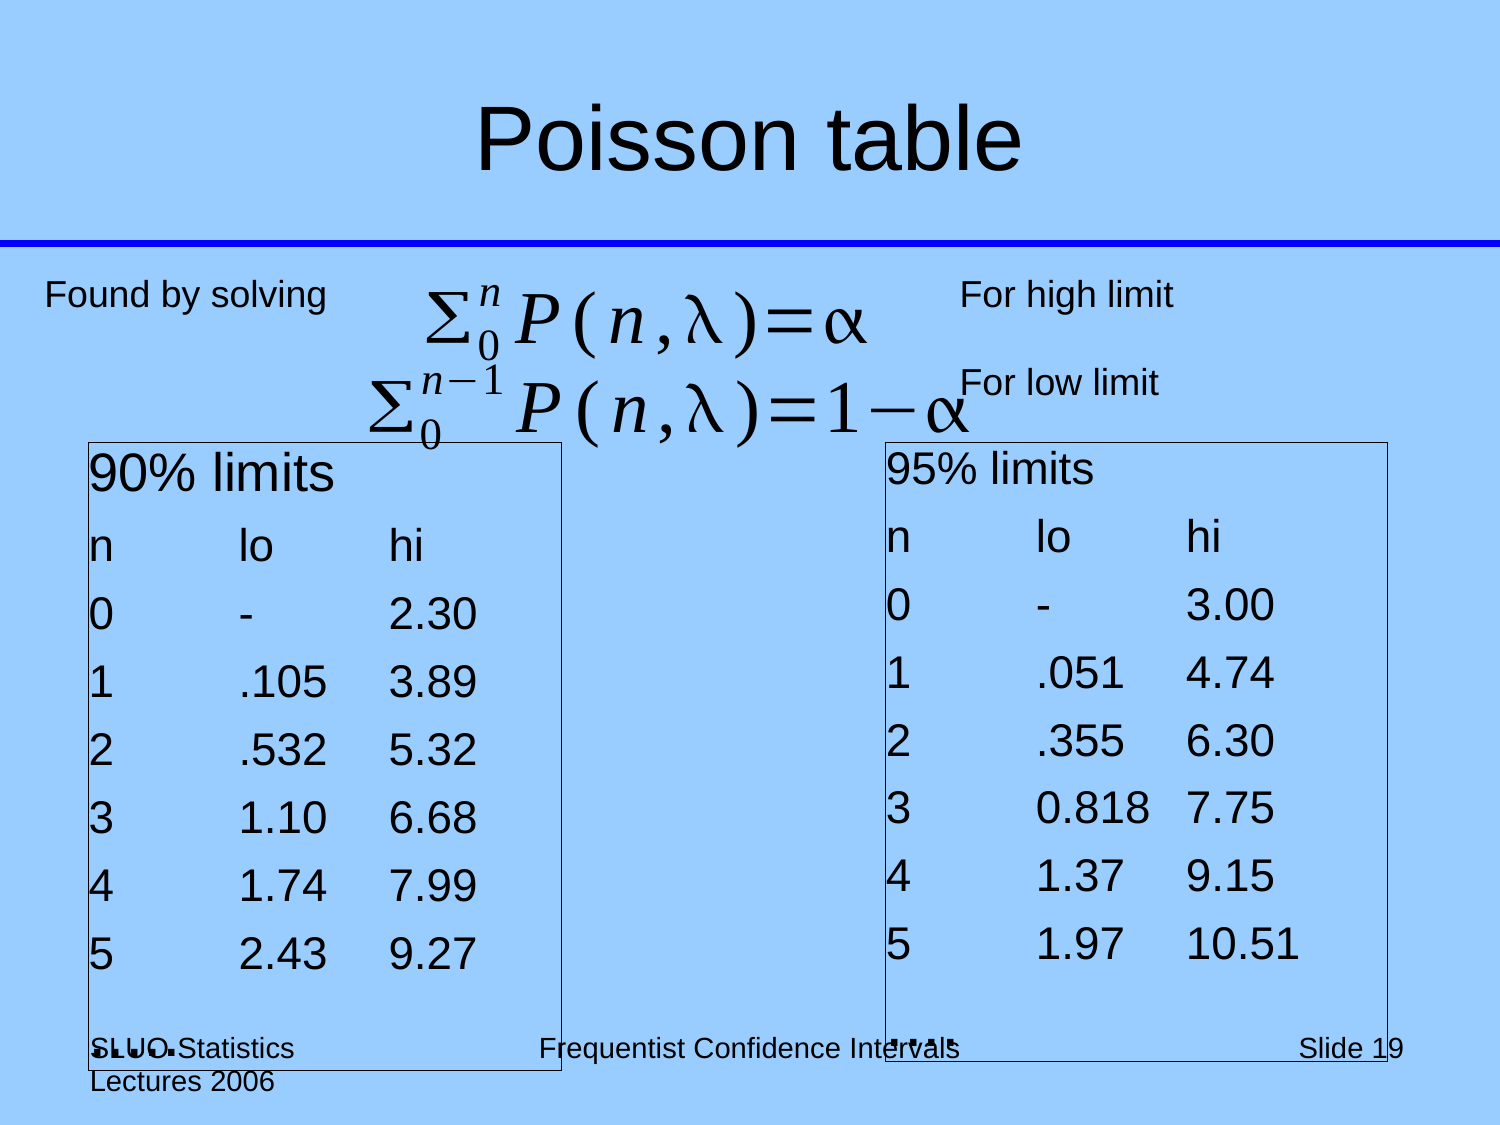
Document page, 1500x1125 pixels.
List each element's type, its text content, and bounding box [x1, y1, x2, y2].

chart [355, 265, 976, 460]
text_box Found by solving [29, 265, 384, 323]
title Poisson table [75, 45, 1426, 233]
list 90% limits n lo hi 0 - 2.30 1 .105 3.89 2 .532 5.32 3 1.10 6.68 4 1.74 7.99 5 2.43 9.27 ..... [88, 442, 562, 1069]
text_box For low limit [976, 354, 1300, 412]
list 95% limits n lo hi 0 - 3.00 1 .051 4.74 2 .355 6.30 3 0.818 7.75 4 1.37 9.15 5 1.97 10.51 .... [885, 442, 1388, 1060]
text_box For high limit [944, 265, 1300, 323]
